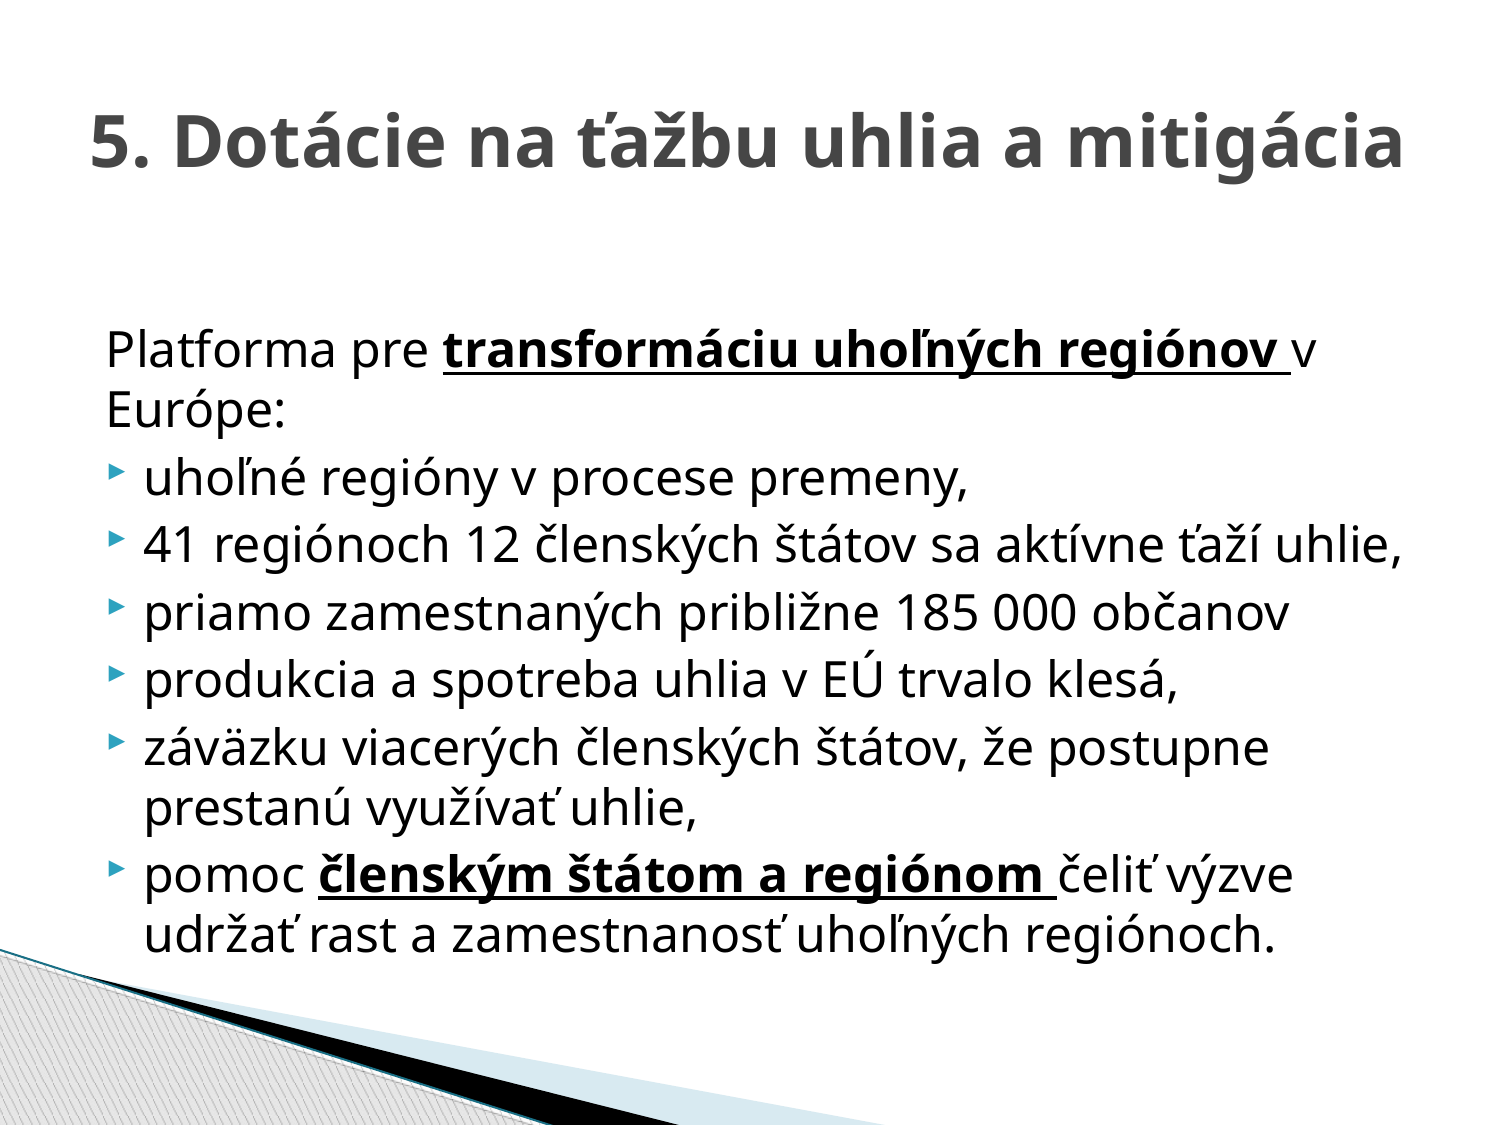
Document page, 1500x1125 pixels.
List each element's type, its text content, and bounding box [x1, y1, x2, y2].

list Platforma pre transformáciu uhoľných regiónov v Európe: uhoľné regióny v procese premeny, 41 regiónoch 12 členských štátov sa aktívne ťaží uhlie, priamo zamestnaných približne 185 000 občanov produkcia a spotreba uhlia v EÚ trvalo klesá, záväzku viacerých členských štátov, že postupne prestanú využívať uhlie, pomoc členským štátom a regiónom čeliť výzve udržať rast a zamestnanosť uhoľných regiónoch. [75, 243, 1425, 986]
title 5. Dotácie na ťažbu uhlia a mitigácia [75, 45, 1425, 233]
